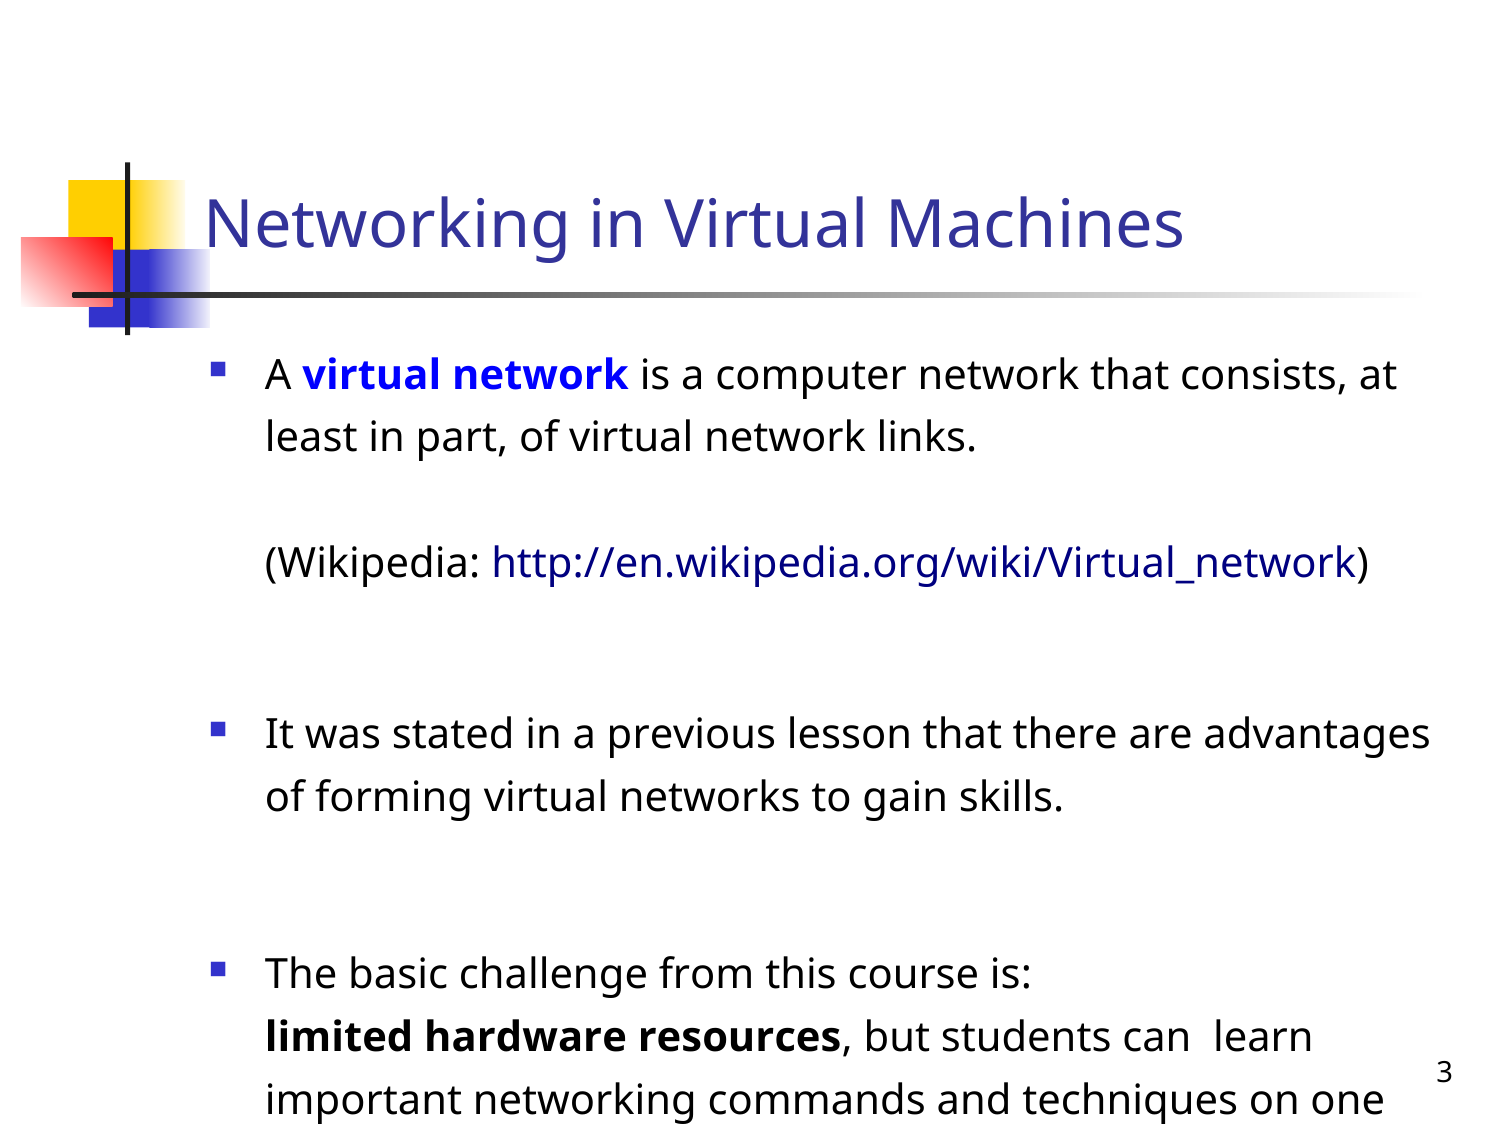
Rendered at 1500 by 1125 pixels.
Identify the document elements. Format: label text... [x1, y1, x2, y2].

list A virtual network is a computer network that consists, at least in part, of virtual network links. (Wikipedia: http://en.wikipedia.org/wiki/Virtual_network) It was stated in a previous lesson that there are advantages of forming virtual networks to gain skills. The basic challenge from this course is: limited hardware resources, but students can learn important networking commands and techniques on one computer by using a virtual network. [193, 331, 1469, 1081]
title Networking in Virtual Machines [188, 35, 1468, 276]
